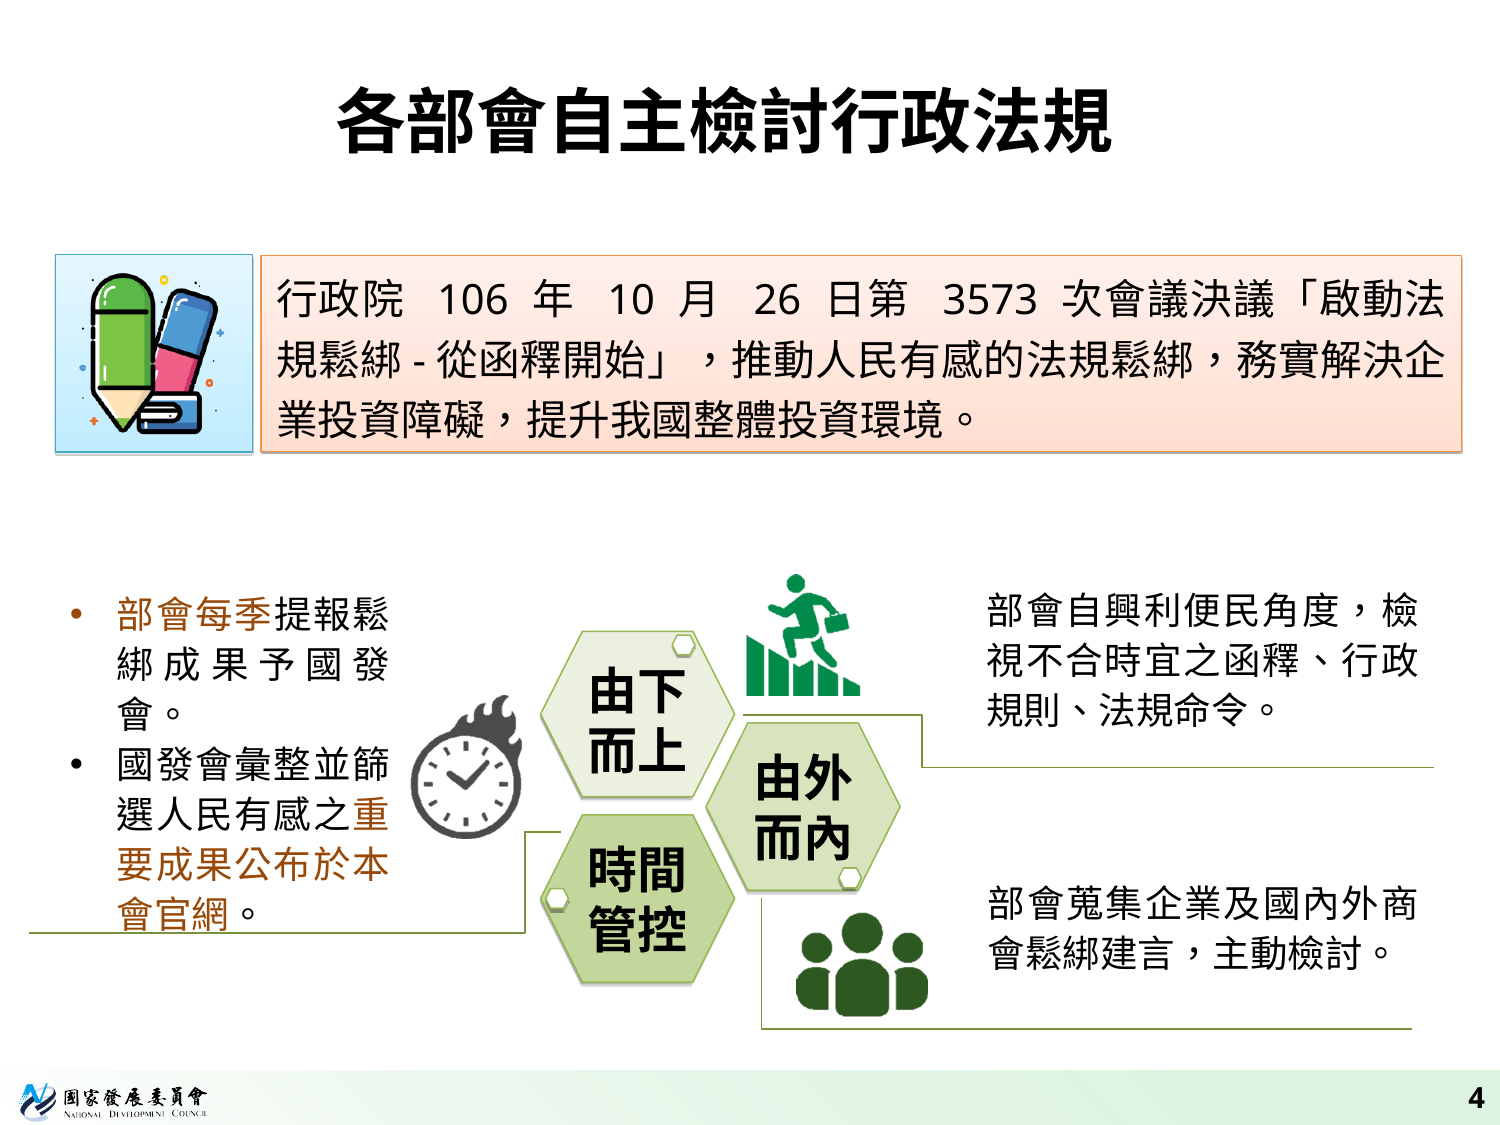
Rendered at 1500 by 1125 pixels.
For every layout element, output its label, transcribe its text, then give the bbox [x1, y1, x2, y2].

picture [12, 1074, 230, 1122]
text_box [545, 888, 569, 909]
text_box 部會每季提報鬆綁成果予國發會。 國發會彙整並篩選人民有感之重要成果公布於本會官網。 [55, 578, 405, 944]
picture [56, 255, 252, 452]
title 各部會自主檢討行政法規 [319, 42, 1165, 195]
text_box 由外 而內 [706, 722, 901, 891]
text_box 行政院 106 年 10 月 26 日第 3573 次會議決議「啟動法規鬆綁-從函釋開始」，推動人民有感的法規鬆綁，務實解決企業投資障礙，提升我國整體投資環境。 [261, 255, 1462, 452]
text_box 時間 管控 [540, 814, 735, 983]
picture [742, 574, 864, 696]
picture [405, 695, 538, 839]
picture [526, 833, 538, 839]
text_box [672, 635, 695, 655]
text_box 由下 而上 [540, 631, 735, 797]
text_box 部會蒐集企業及國內外商會鬆綁建言，主動檢討。 [973, 867, 1434, 983]
picture [796, 898, 928, 1028]
text_box 部會自興利便民角度，檢視不合時宜之函釋、行政規則、法規命令。 [971, 574, 1434, 740]
text_box [838, 867, 862, 888]
